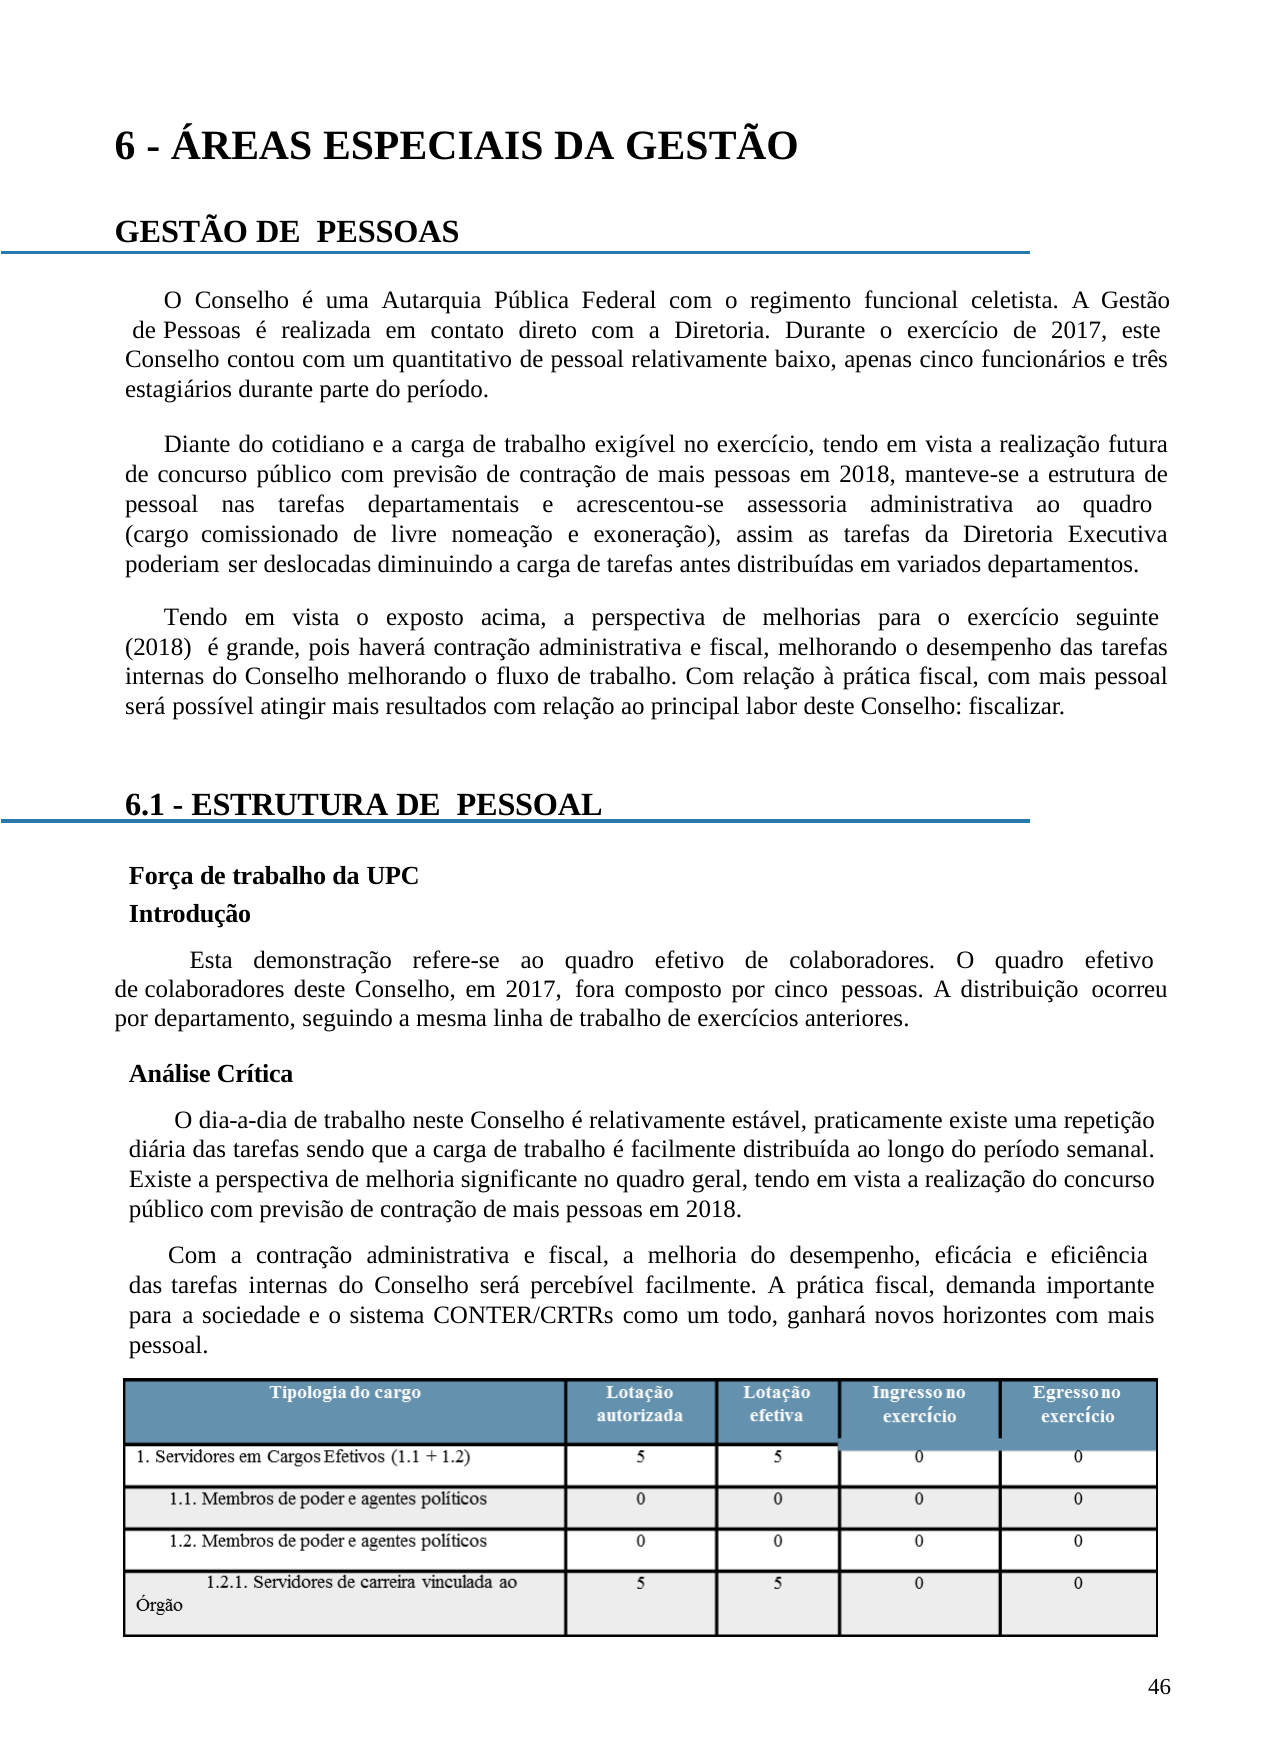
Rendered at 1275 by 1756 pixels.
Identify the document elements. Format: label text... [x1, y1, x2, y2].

picture [123, 1373, 1158, 1637]
text_box 6 - ÁREAS ESPECIAIS DA GESTÃO GESTÃO DE PESSOAS O Conselho é uma Autarquia Pública Federal com o regimento funcional celetista. A Gestão de Pessoas é realizada em contato direto com a Diretoria. Durante o exercício de 2017, este Conselho contou com um quantitativo de pessoal relativamente baixo, apenas cinco funcionários e três estagiários durante parte do período. Diante do cotidiano e a carga de trabalho exigível no exercício, tendo em vista a realização futura de concurso público com previsão de contração de mais pessoas em 2018, manteve-se a estrutura de pessoal nas tarefas departamentais e acrescentou-se assessoria administrativa ao quadro (cargo comissionado de livre nomeação e exoneração), assim as tarefas da Diretoria Executiva poderiam ser deslocadas diminuindo a carga de tarefas antes distribuídas em variados departamentos. Tendo em vista o exposto acima, a perspectiva de melhorias para o exercício seguinte (2018) é grande, pois haverá contração administrativa e fiscal, melhorando o desempenho das tarefas internas do Conselho melhorando o fluxo de trabalho. Com relação à prática fiscal, com mais pessoal será possível atingir mais resultados com relação ao principal labor deste Conselho: fiscalizar. 6.1 - ESTRUTURA DE PESSOAL Força de trabalho da UPC Introdução Esta demonstração refere-se ao quadro efetivo de colaboradores. O quadro efetivo de colaboradores deste Conselho, em 2017, fora composto por cinco pessoas. A distribuição ocorreu por departamento, seguindo a mesma linha de trabalho de exercícios anteriores. Análise Crítica O dia-a-dia de trabalho neste Conselho é relativamente estável, praticamente existe uma repetição diária das tarefas sendo que a carga de trabalho é facilmente distribuída ao longo do período semanal. Existe a perspectiva de melhoria significante no quadro geral, tendo em vista a realização do concurso público com previsão de contração de mais pessoas em 2018. Com a contração administrativa e fiscal, a melhoria do desempenho, eficácia e eficiência das tarefas internas do Conselho será percebível facilmente. A prática fiscal, demanda importante para a sociedade e o sistema CONTER/CRTRs como um todo, ganhará novos horizontes com mais pessoal. Segue abaixo quadro com tipologia de cargos: [112, 117, 1172, 1368]
text_box 41 [1143, 1671, 1176, 1705]
